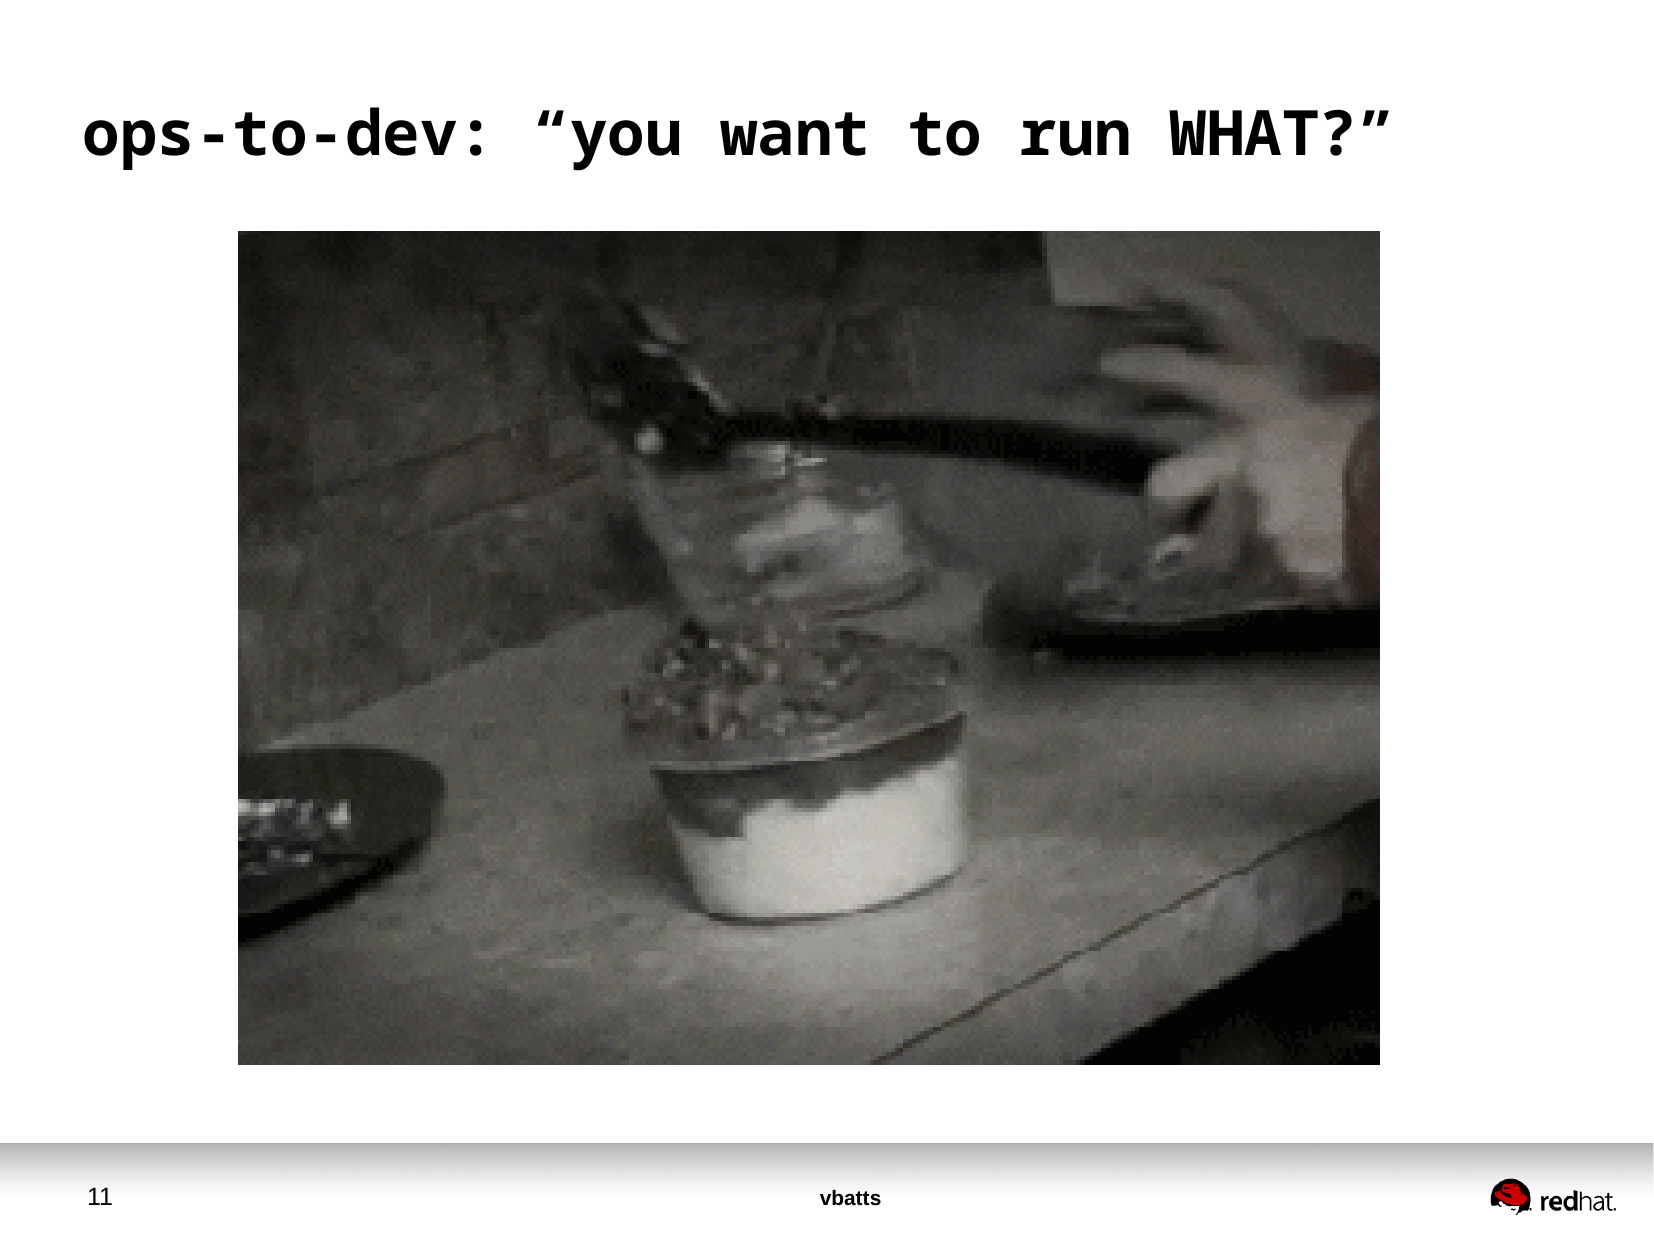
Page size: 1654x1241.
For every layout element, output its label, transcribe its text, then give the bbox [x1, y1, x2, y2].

title ops-to-dev: “you want to run WHAT?” [82, 37, 1571, 226]
picture [0, 1143, 1654, 1241]
picture [238, 231, 1381, 1066]
